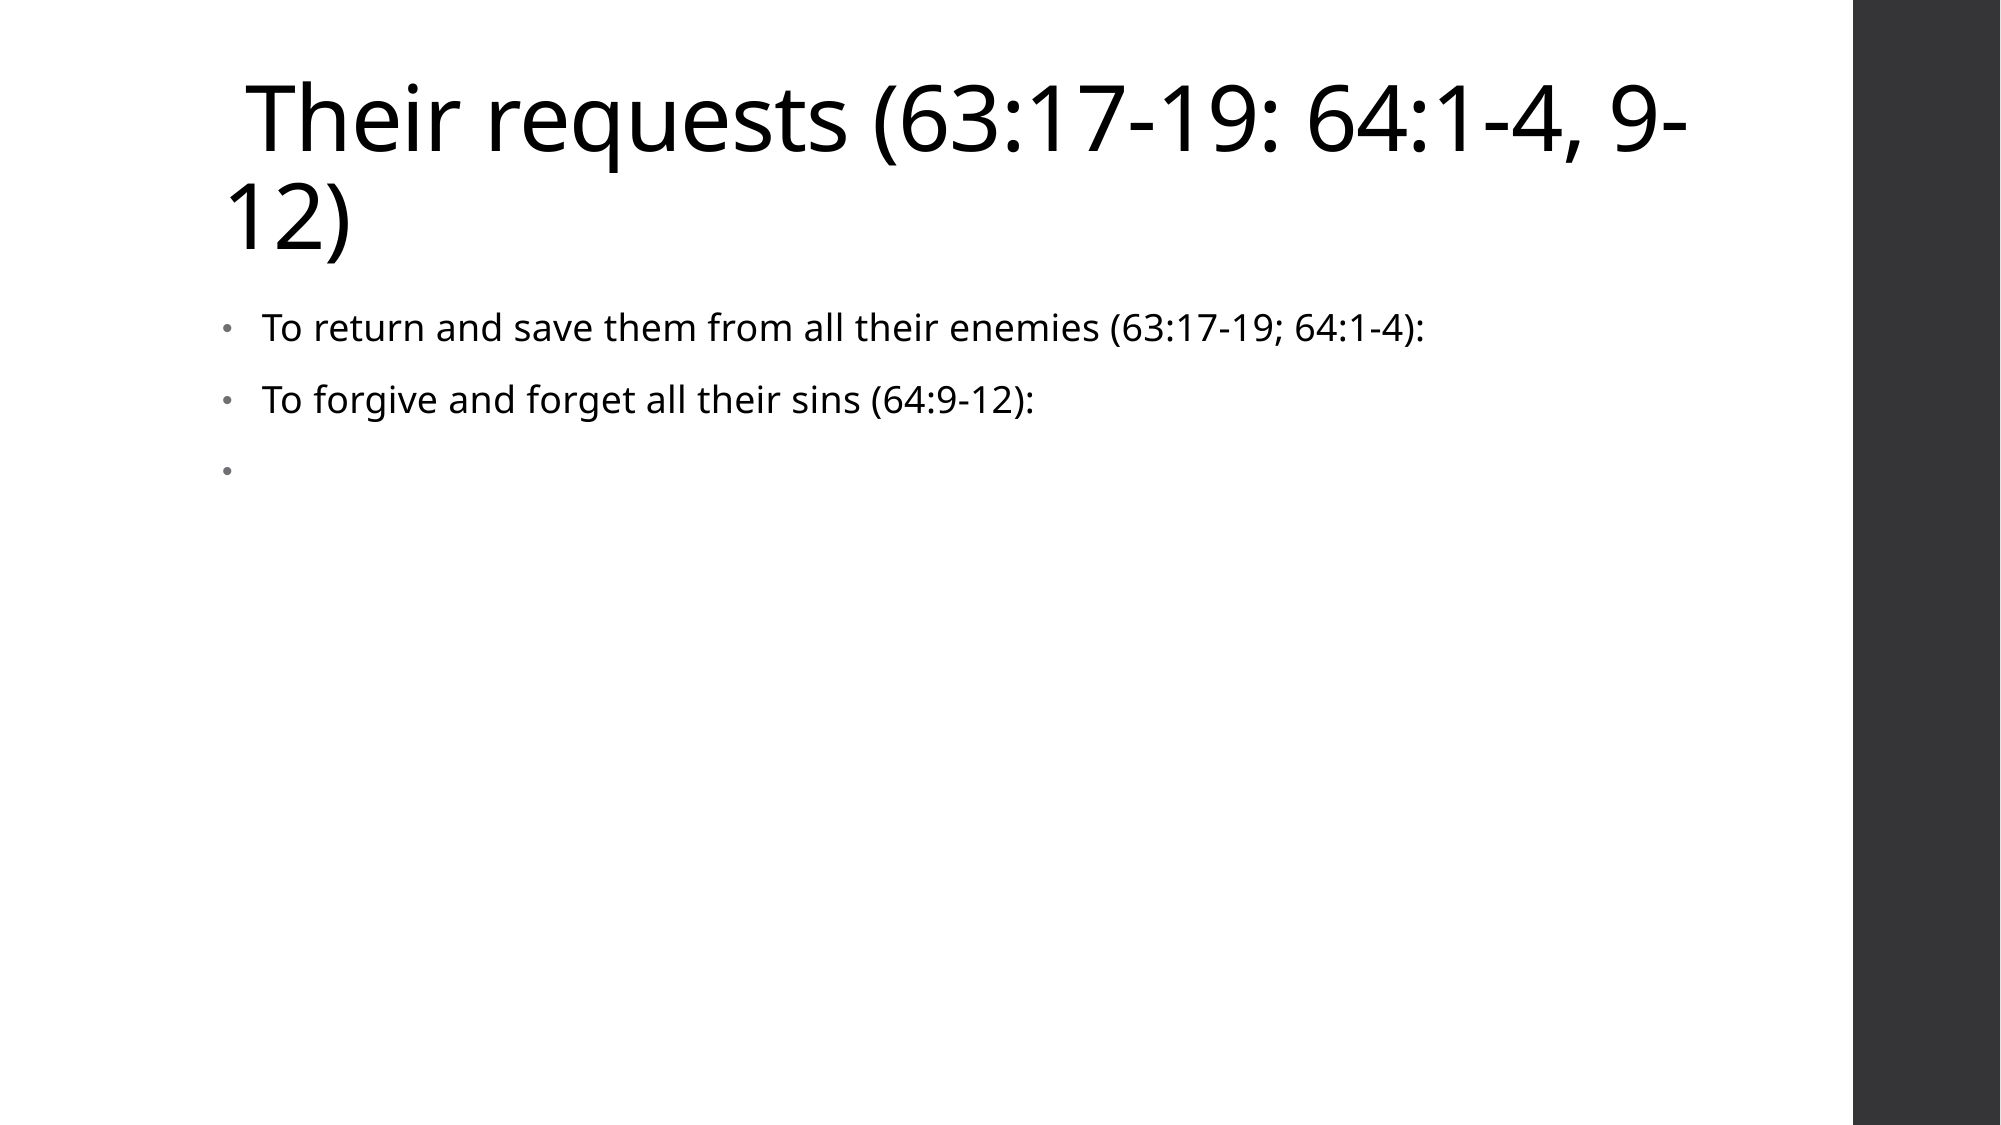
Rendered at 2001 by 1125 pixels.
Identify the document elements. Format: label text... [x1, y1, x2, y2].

title Their requests (63:17-19: 64:1-4, 9-12) [206, 60, 1797, 278]
list To return and save them from all their enemies (63:17-19; 64:1-4): To forgive and forget all their sins (64:9-12): [206, 299, 1617, 1014]
